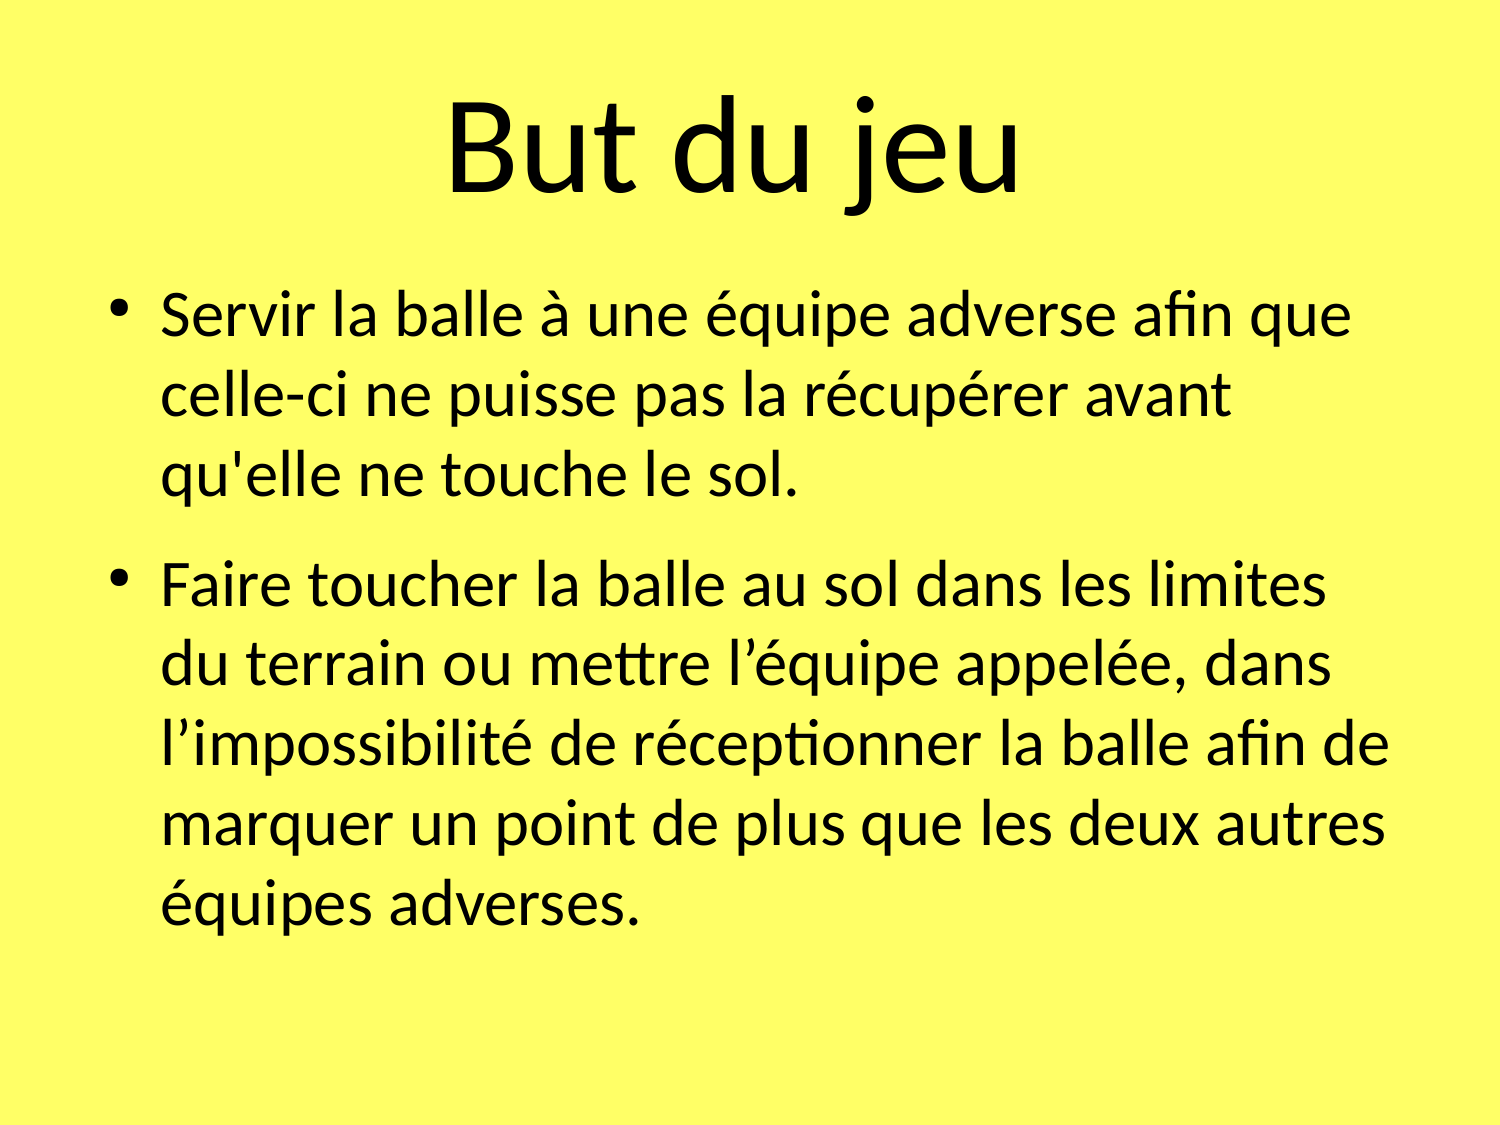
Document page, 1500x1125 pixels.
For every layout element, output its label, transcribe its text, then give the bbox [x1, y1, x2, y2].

title But du jeu [75, 45, 1425, 233]
list Servir la balle à une équipe adverse afin que celle-ci ne puisse pas la récupérer avant qu'elle ne touche le sol. Faire toucher la balle au sol dans les limites du terrain ou mettre l’équipe appelée, dans l’impossibilité de réceptionner la balle afin de marquer un point de plus que les deux autres équipes adverses. [75, 262, 1425, 1005]
